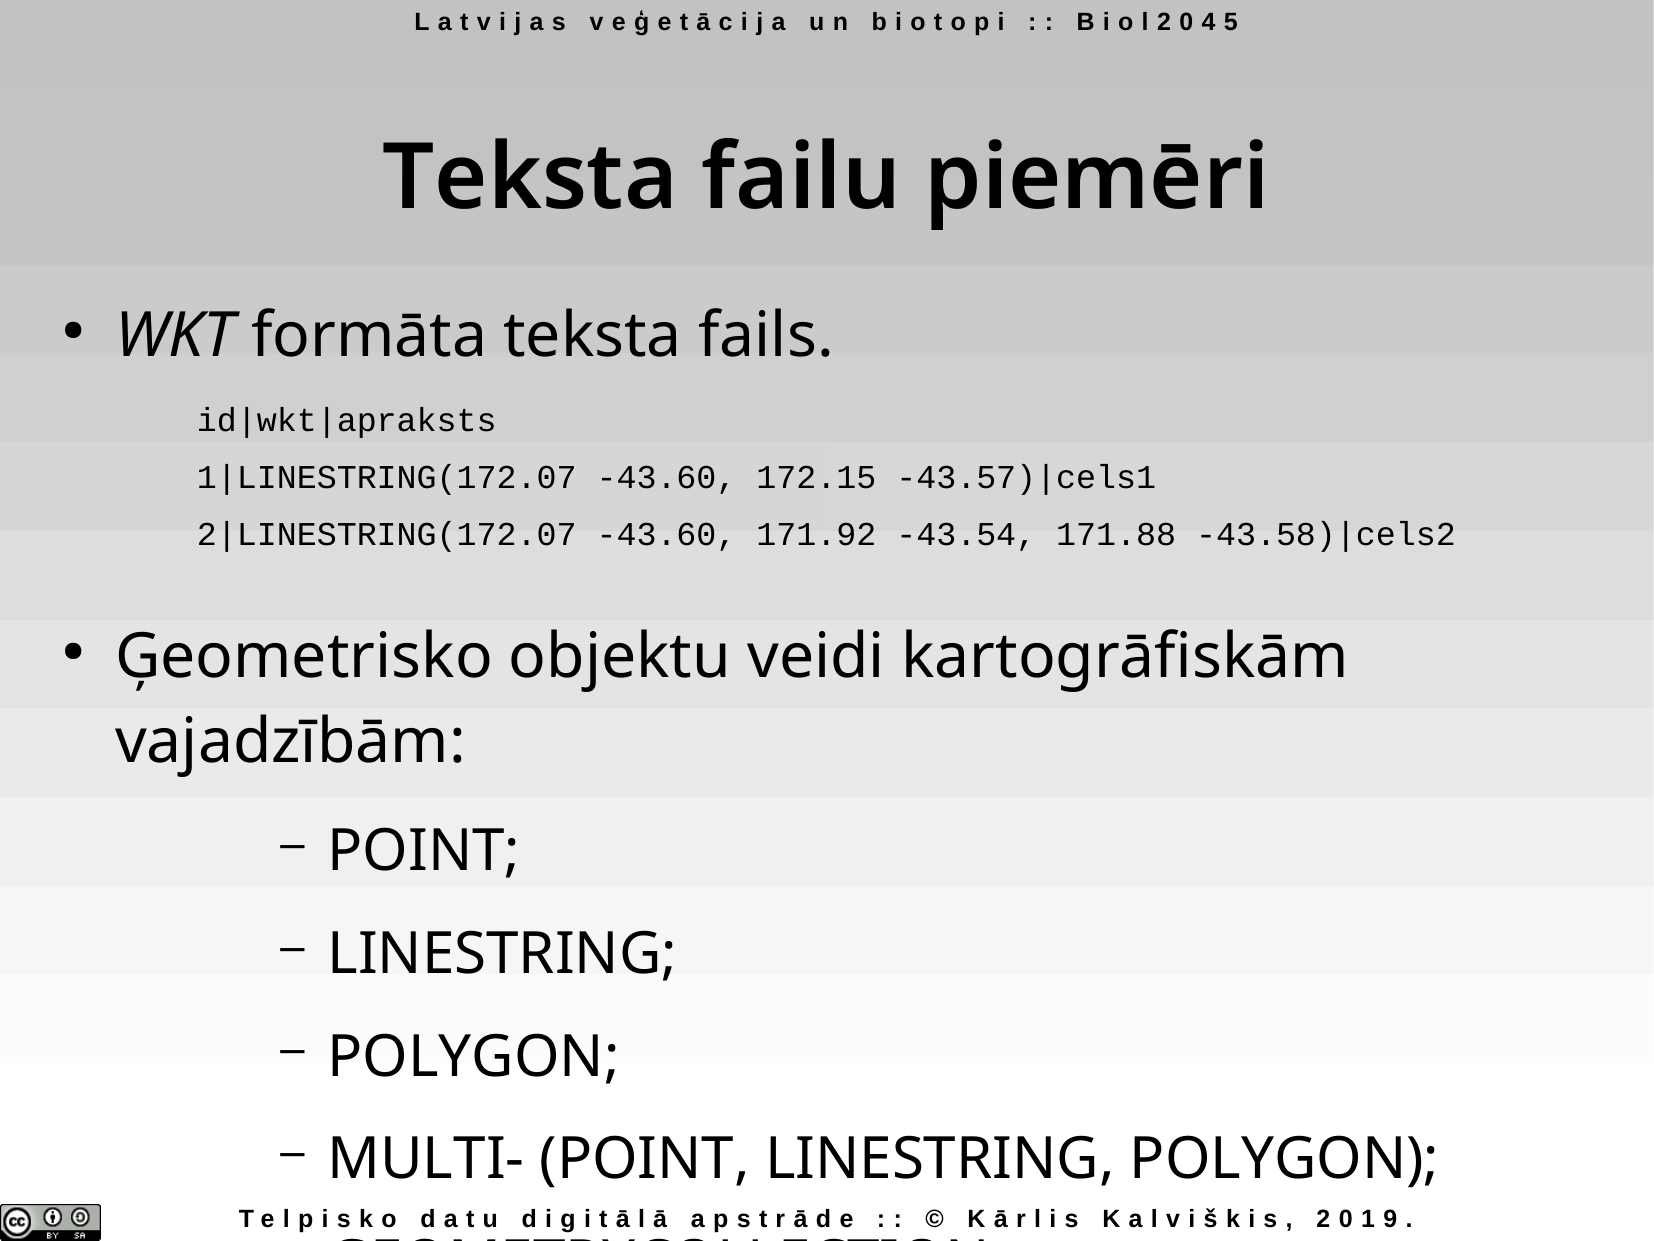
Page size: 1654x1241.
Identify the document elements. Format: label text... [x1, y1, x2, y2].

picture [0, 0, 1654, 1241]
list WKT formāta teksta fails. Ģeometrisko objektu veidi kartogrāfiskām vajadzībām: POINT; LINESTRING; POLYGON; MULTI- (POINT, LINESTRING, POLYGON); GEOMETRYCOLLECTION. [44, 289, 1610, 1146]
text_box id|wkt|apraksts 1|LINESTRING(172.07 -43.60, 172.15 -43.57)|cels1 2|LINESTRING(172.07 -43.60, 171.92 -43.54, 171.88 -43.58)|cels2 [59, 377, 1595, 601]
title Teksta failu piemēri [29, 49, 1625, 296]
